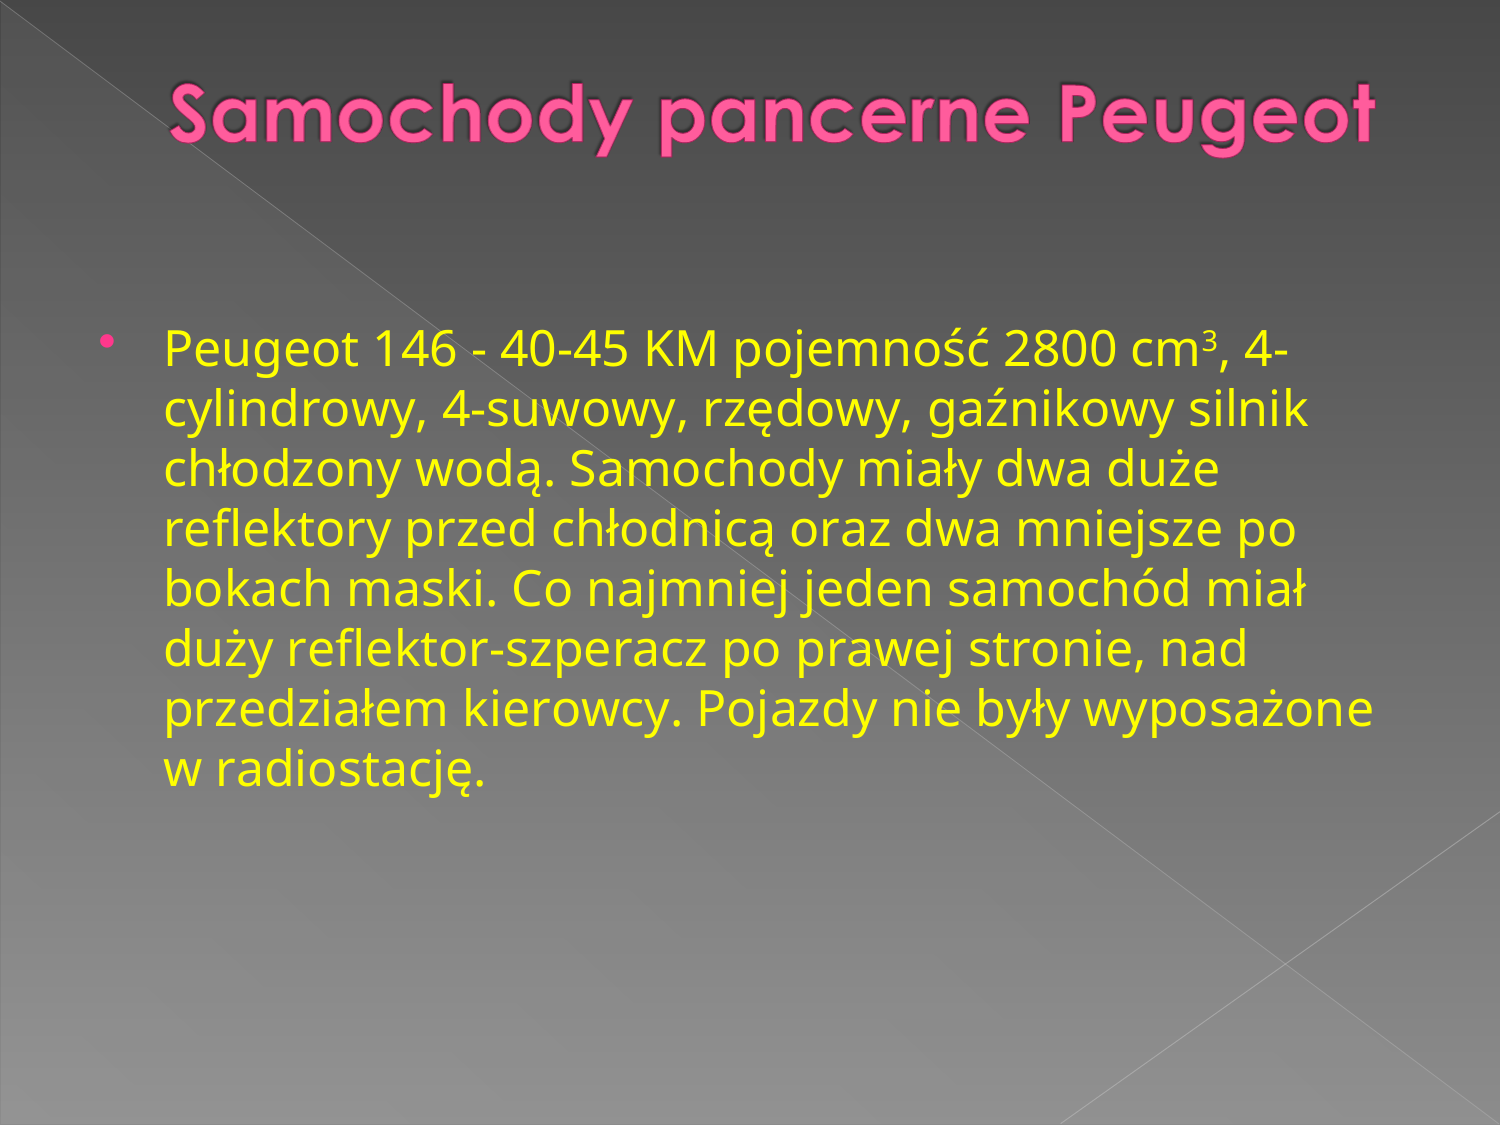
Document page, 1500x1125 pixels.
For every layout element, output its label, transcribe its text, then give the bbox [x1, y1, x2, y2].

text_box Peugeot 146 - 40-45 KM pojemność 2800 cm3, 4-cylindrowy, 4-suwowy, rzędowy, gaźnikowy silnik chłodzony wodą. Samochody miały dwa duże reflektory przed chłodnicą oraz dwa mniejsze po bokach maski. Co najmniej jeden samochód miał duży reflektor-szperacz po prawej stronie, nad przedziałem kierowcy. Pojazdy nie były wyposażone w radiostację. [75, 308, 1426, 1059]
picture [73, 34, 1427, 274]
